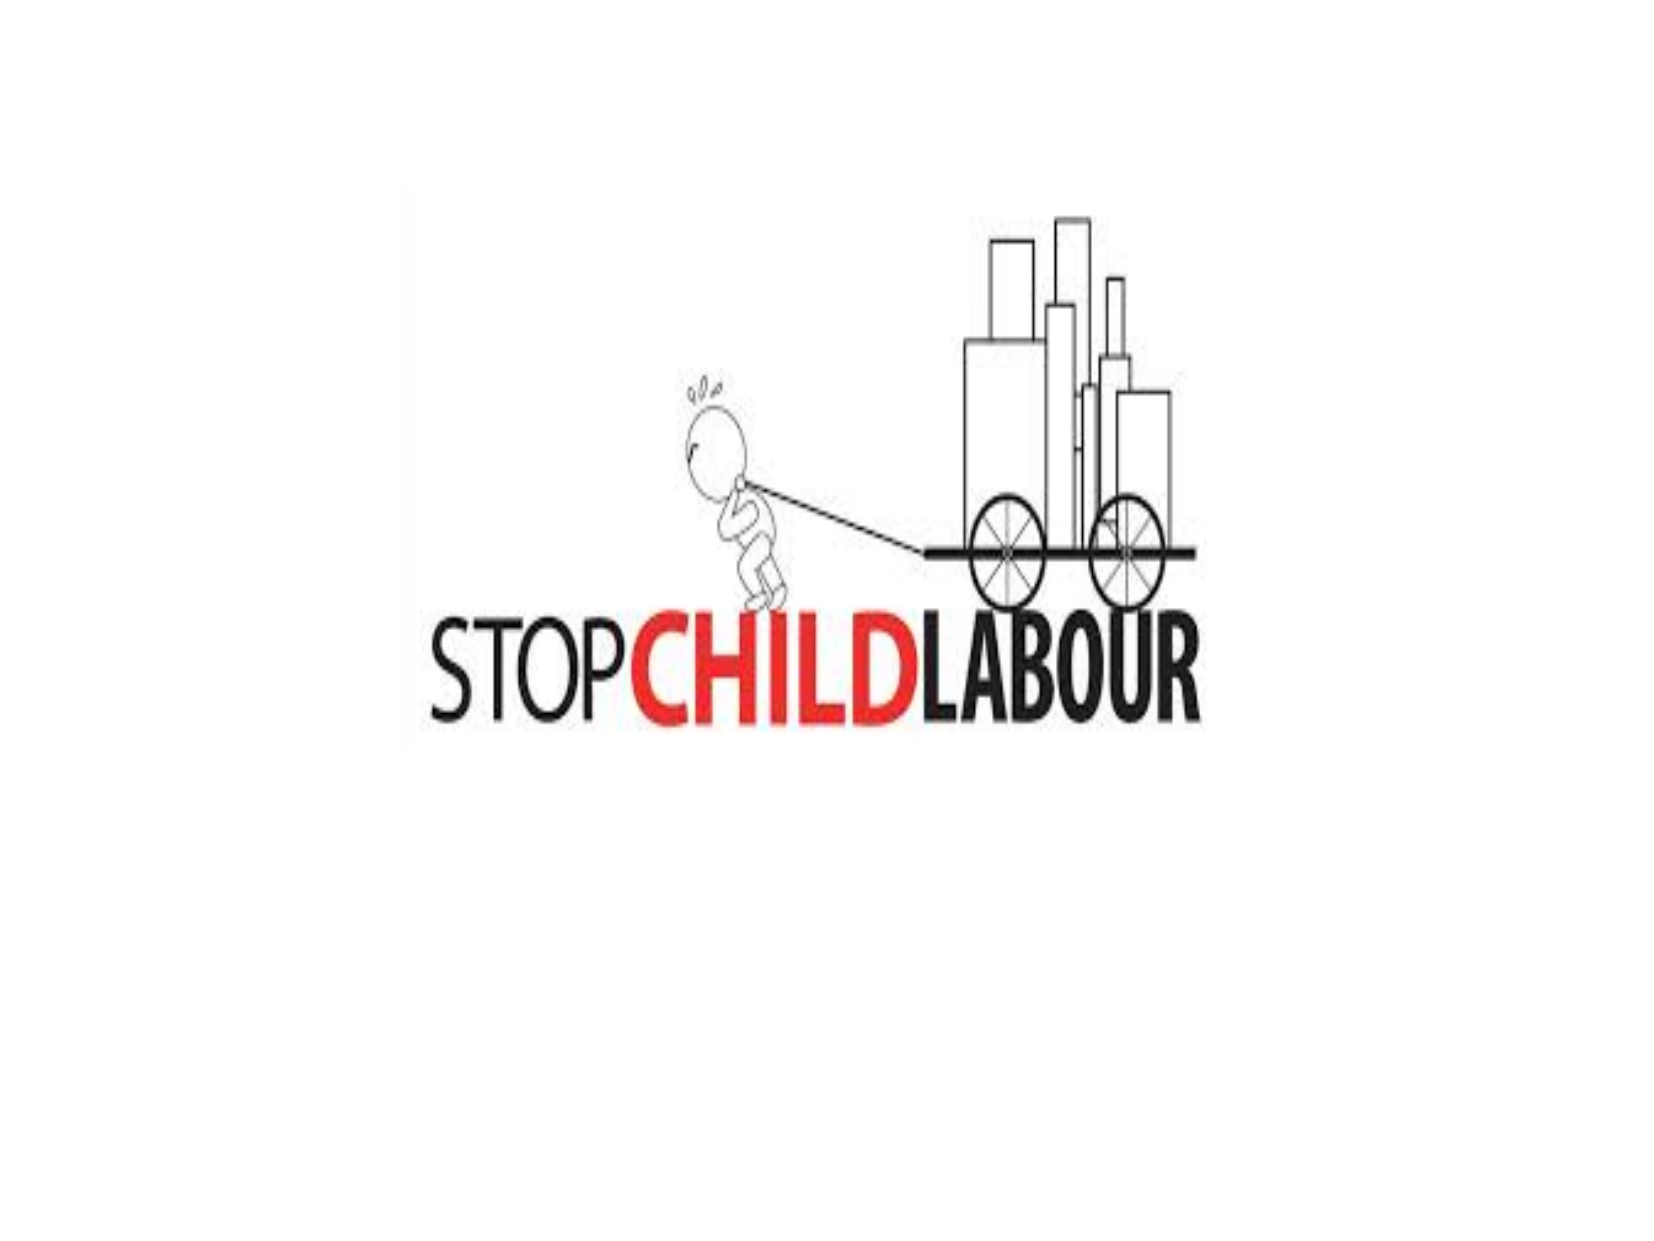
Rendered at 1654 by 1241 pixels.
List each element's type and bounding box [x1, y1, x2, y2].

picture [401, 188, 1237, 747]
